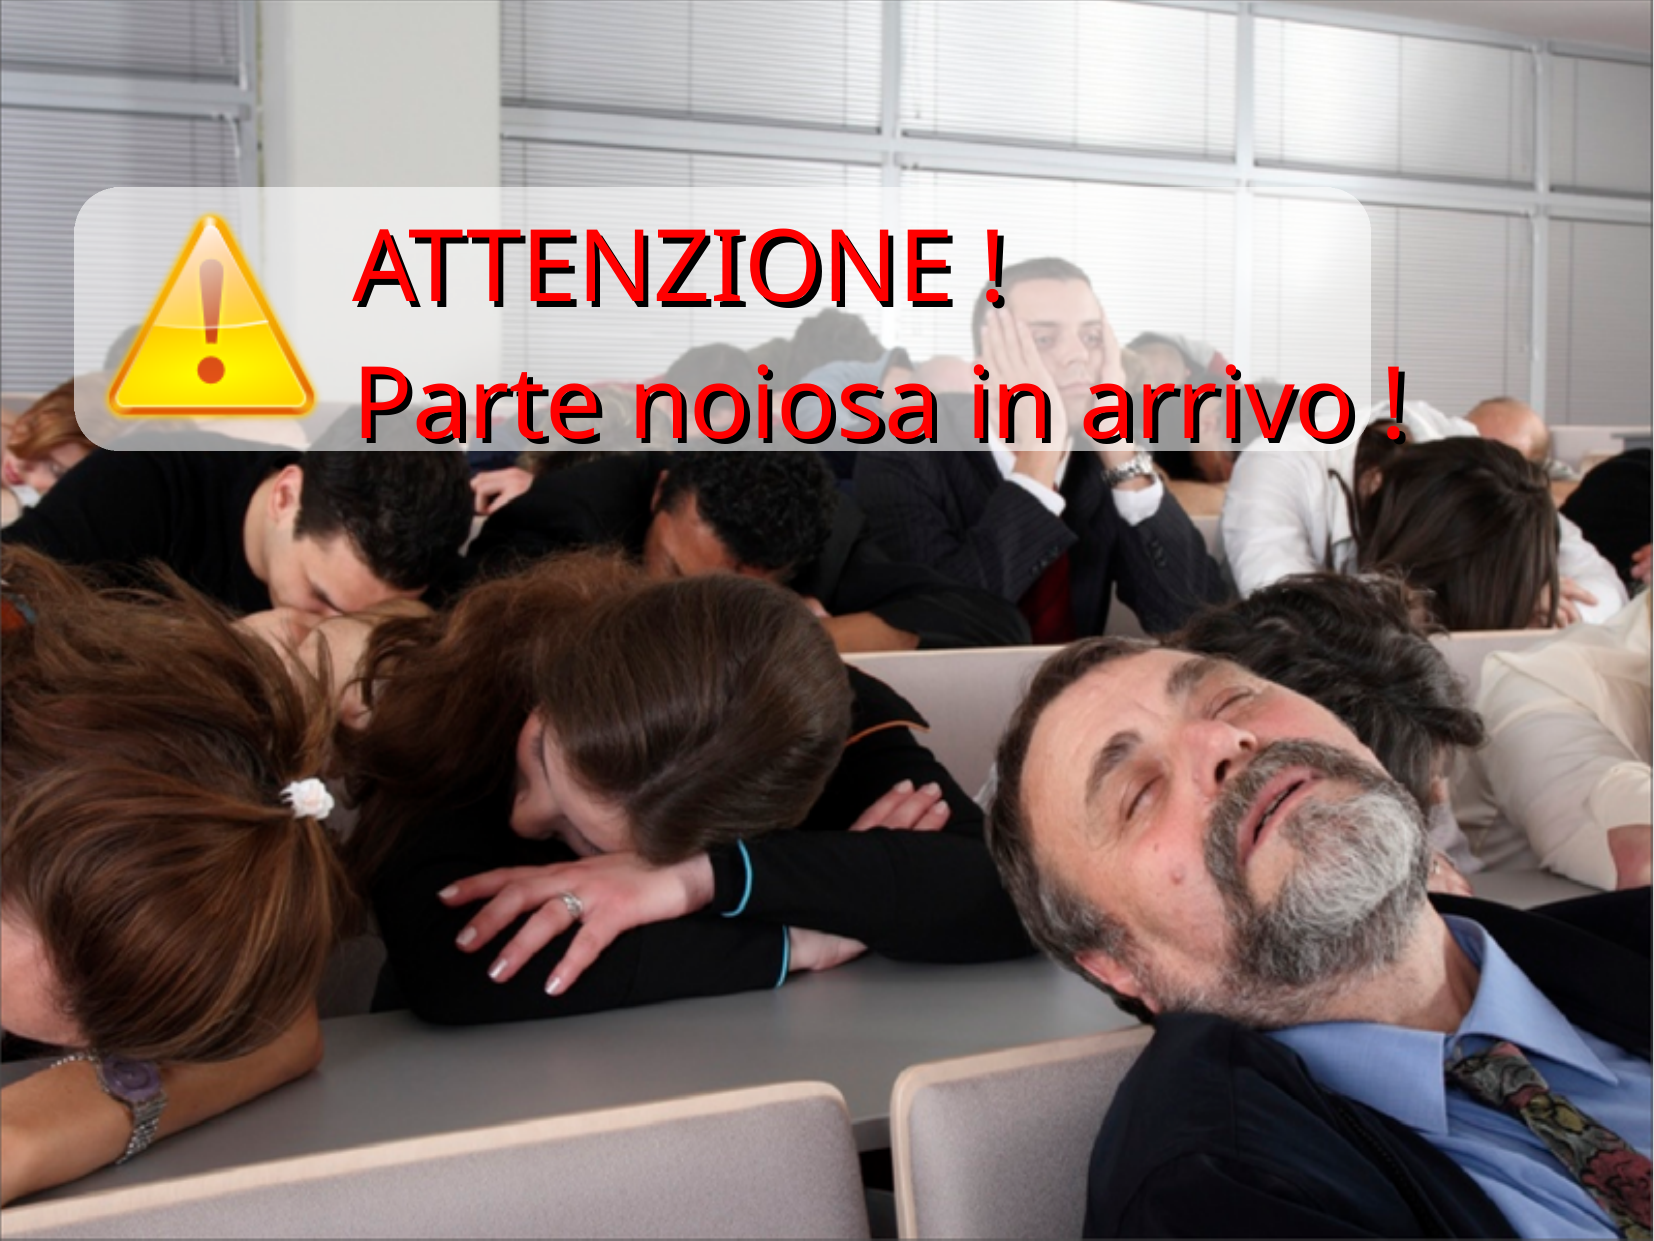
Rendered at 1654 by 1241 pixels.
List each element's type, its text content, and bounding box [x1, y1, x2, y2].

text_box [432, 427, 447, 432]
text_box [711, 427, 730, 432]
text_box [1112, 430, 1119, 437]
text_box [797, 427, 817, 432]
text_box [89, 427, 1366, 451]
text_box [1316, 427, 1335, 432]
text_box [74, 202, 86, 436]
picture [0, 0, 1654, 1241]
text_box [445, 430, 452, 437]
text_box ATTENZIONE ! Parte noiosa in arrivo ! [337, 187, 1425, 427]
text_box [903, 427, 919, 432]
text_box [1099, 427, 1114, 432]
